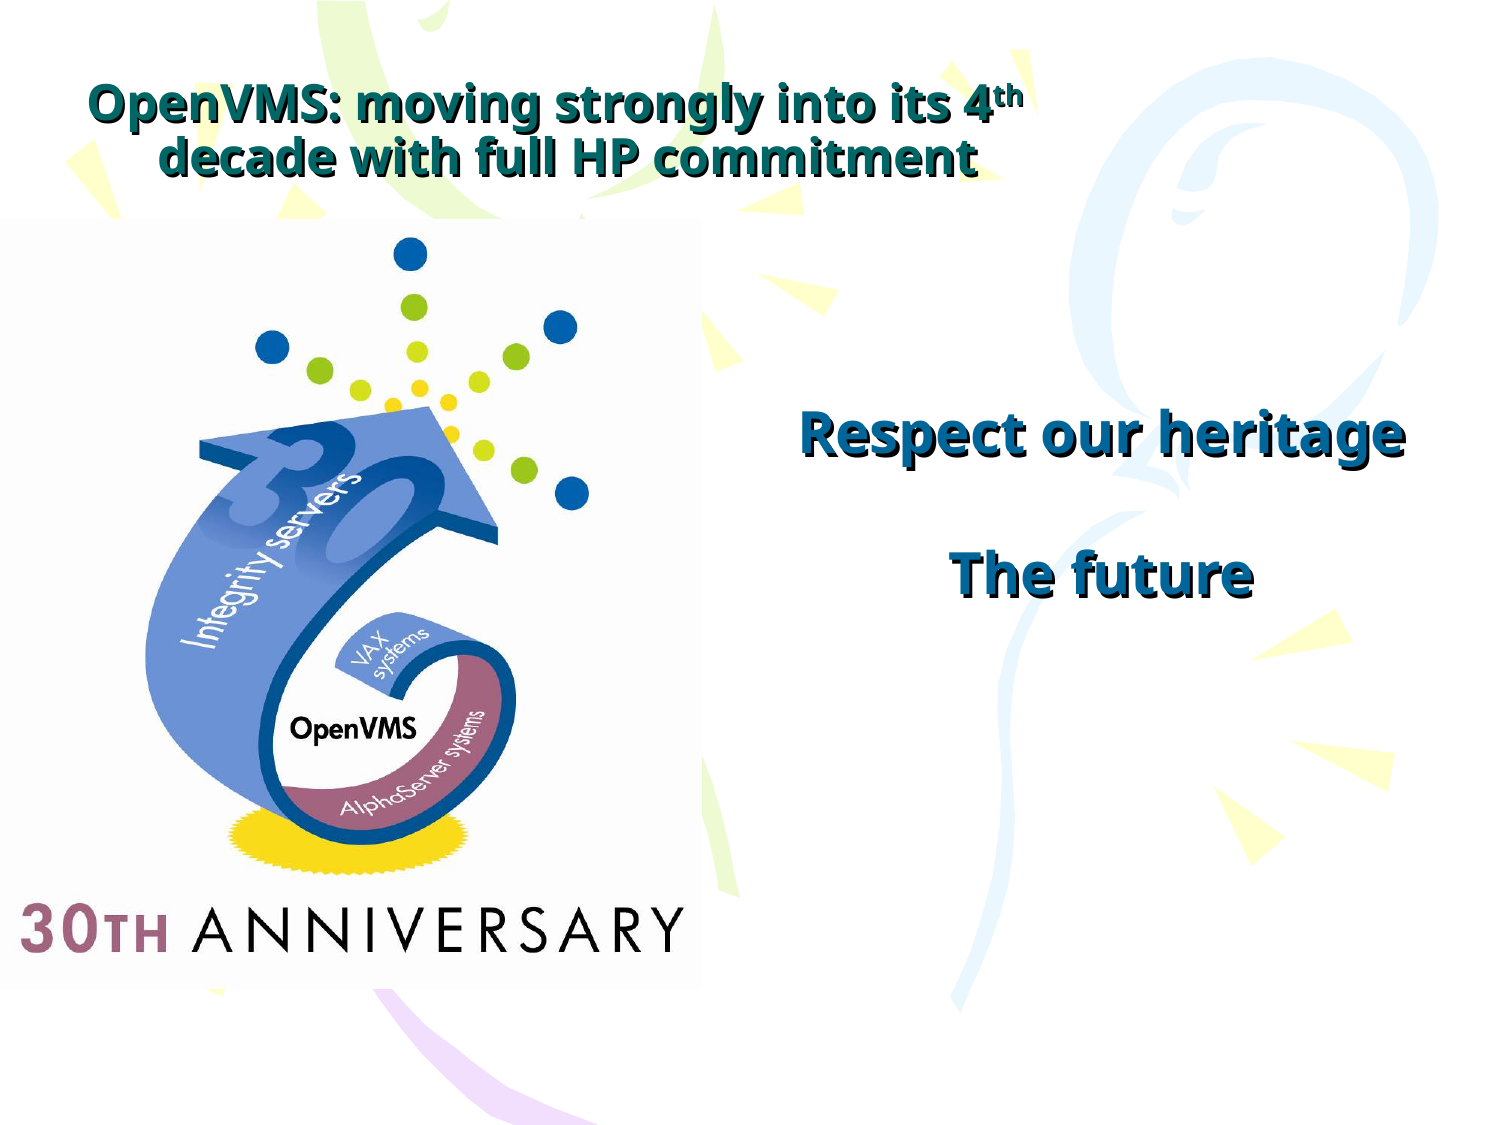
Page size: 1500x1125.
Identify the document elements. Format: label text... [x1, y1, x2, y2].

title OpenVMS: moving strongly into its 4th decade with full HP commitment [0, 0, 1111, 194]
subtitle Respect our heritage The future [702, 401, 1500, 646]
picture [0, 219, 702, 990]
